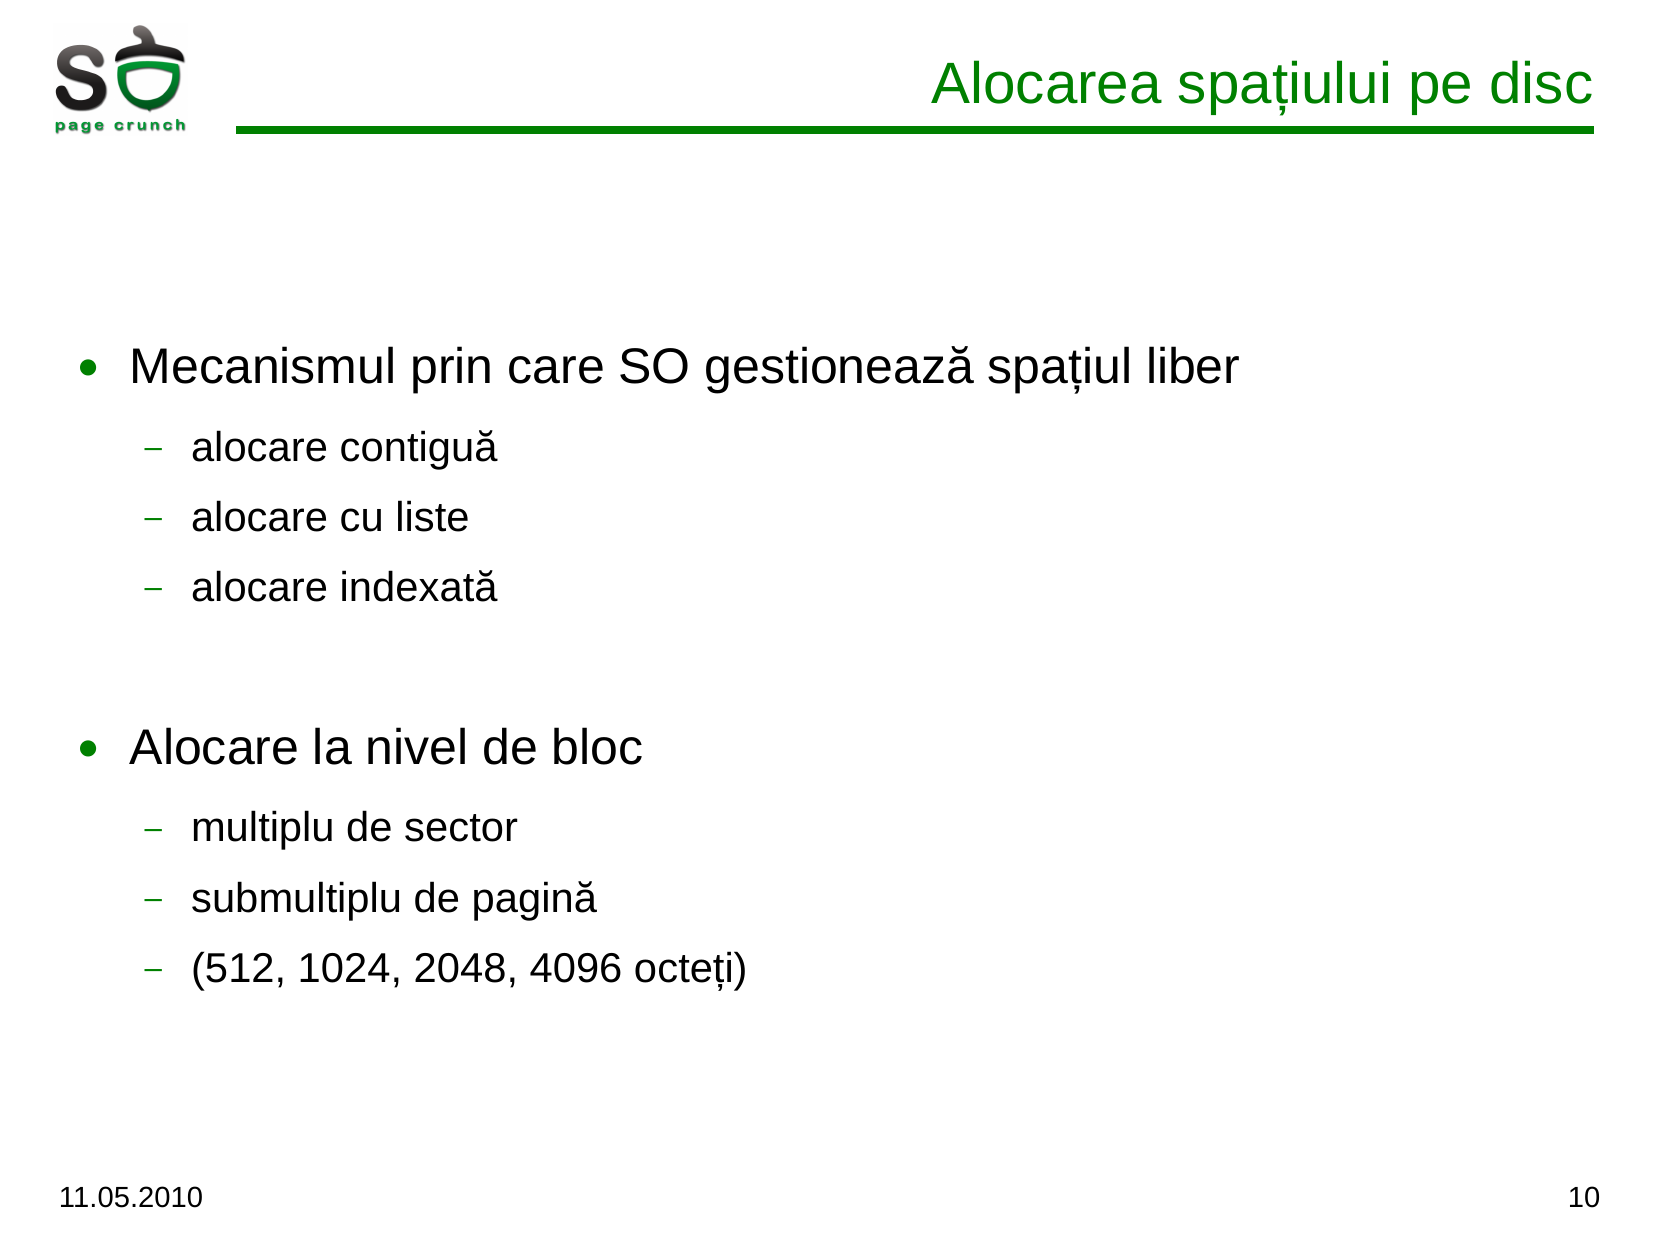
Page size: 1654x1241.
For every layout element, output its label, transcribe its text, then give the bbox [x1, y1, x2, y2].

picture [53, 23, 188, 136]
title Alocarea spațiului pe disc [236, 49, 1595, 119]
list Mecanismul prin care SO gestionează spațiul liber alocare contiguă alocare cu liste alocare indexată Alocare la nivel de bloc multiplu de sector submultiplu de pagină (512, 1024, 2048, 4096 octeți) [59, 177, 1595, 1152]
